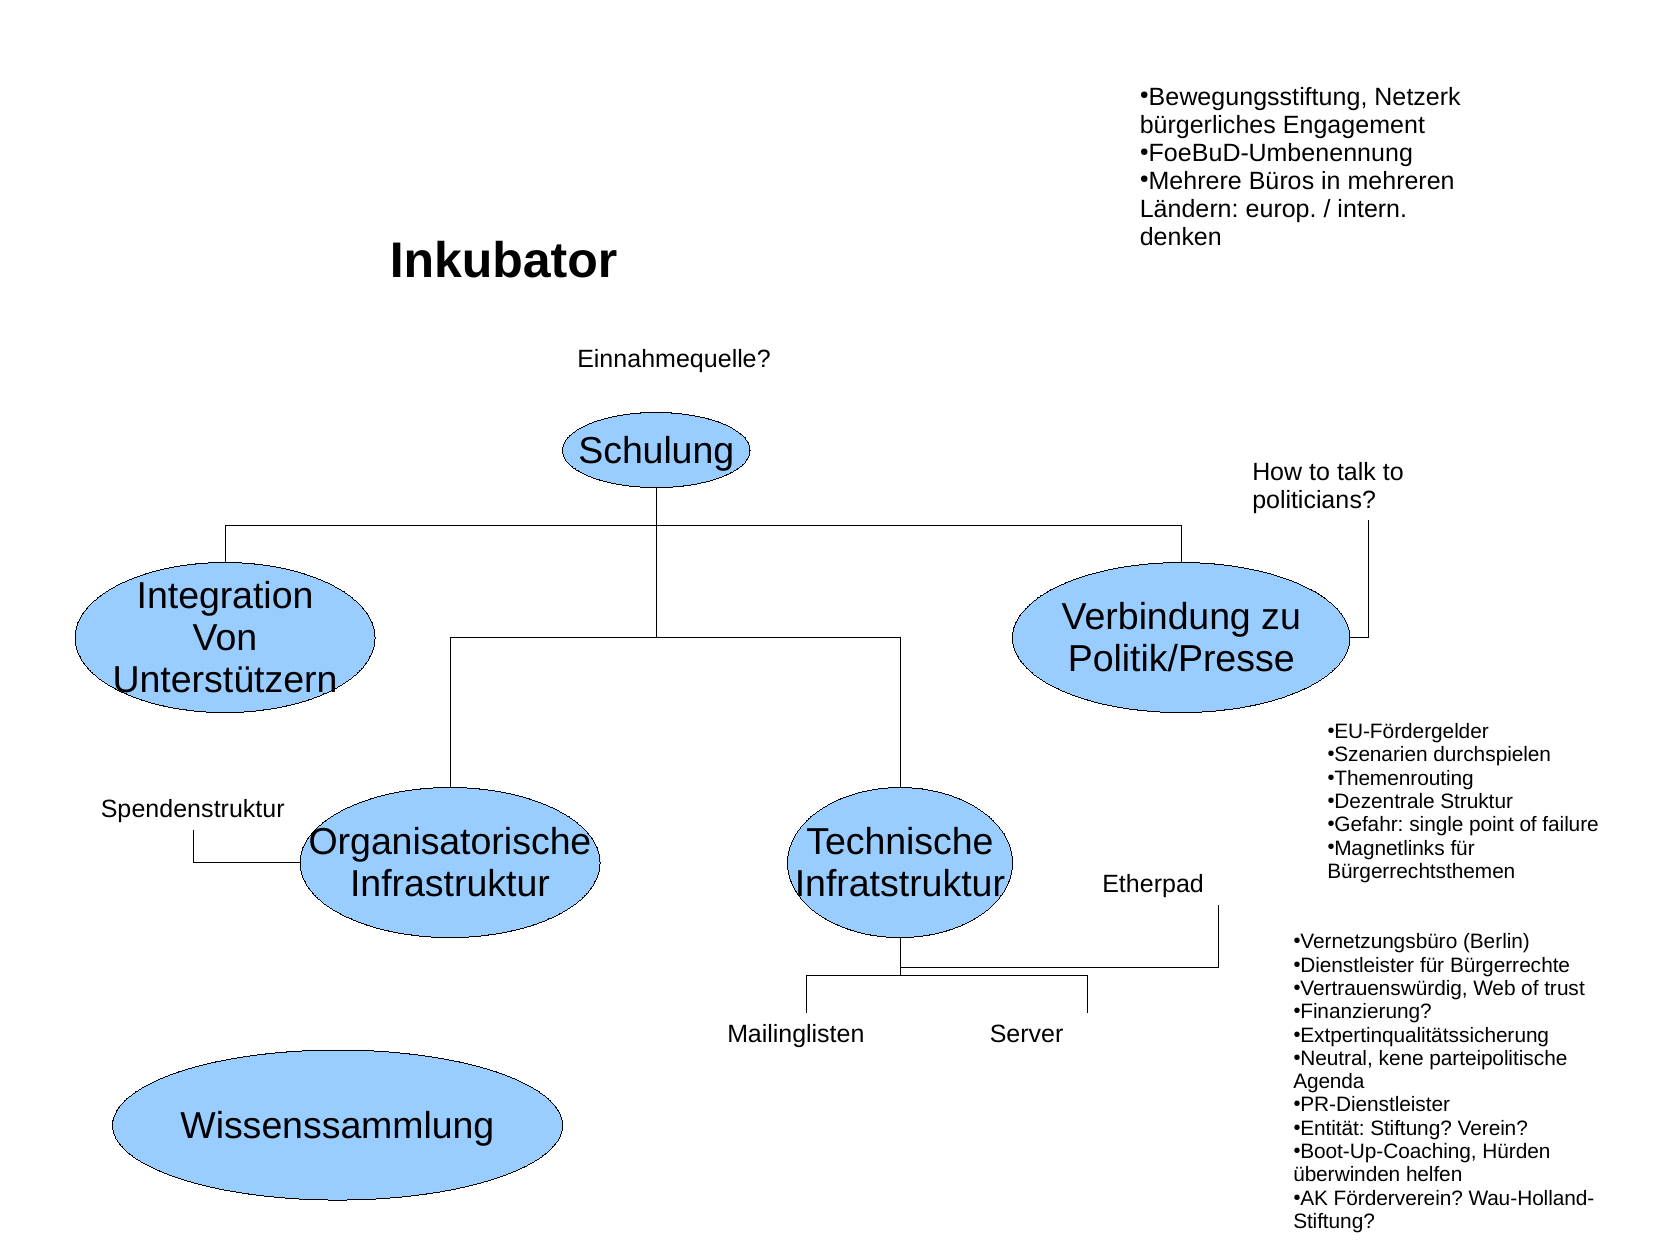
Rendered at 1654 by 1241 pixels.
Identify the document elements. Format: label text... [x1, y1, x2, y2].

text_box Technische Infratstruktur [787, 787, 1013, 938]
text_box Wissenssammlung [112, 1050, 563, 1201]
text_box Integration Von Unterstützern [75, 562, 376, 713]
text_box Bewegungsstiftung, Netzerk bürgerliches Engagement FoeBuD-Umbenennung Mehrere Büros in mehreren Ländern: europ. / intern. denken [1125, 75, 1501, 258]
text_box Einnahmequelle? [562, 337, 788, 381]
text_box Organisatorische Infrastruktur [300, 787, 601, 938]
text_box Server [975, 1012, 1201, 1056]
text_box EU-Fördergelder Szenarien durchspielen Themenrouting Dezentrale Struktur Gefahr: single point of failure Magnetlinks für Bürgerrechtsthemen [1312, 712, 1654, 891]
text_box Vernetzungsbüro (Berlin) Dienstleister für Bürgerrechte Vertrauenswürdig, Web of trust Finanzierung? Extpertinqualitätssicherung Neutral, kene parteipolitische Agenda PR-Dienstleister Entität: Stiftung? Verein? Boot-Up-Coaching, Hürden überwinden helfen AK Förderverein? Wau-Holland-Stiftung? [1278, 922, 1654, 1241]
text_box Inkubator [375, 225, 636, 296]
text_box Mailinglisten [712, 1012, 901, 1056]
text_box Etherpad [1087, 862, 1351, 906]
text_box How to talk to politicians? [1237, 450, 1501, 521]
text_box Spendenstruktur [86, 787, 301, 831]
text_box Verbindung zu Politik/Presse [1012, 562, 1350, 713]
text_box Schulung [562, 412, 751, 488]
